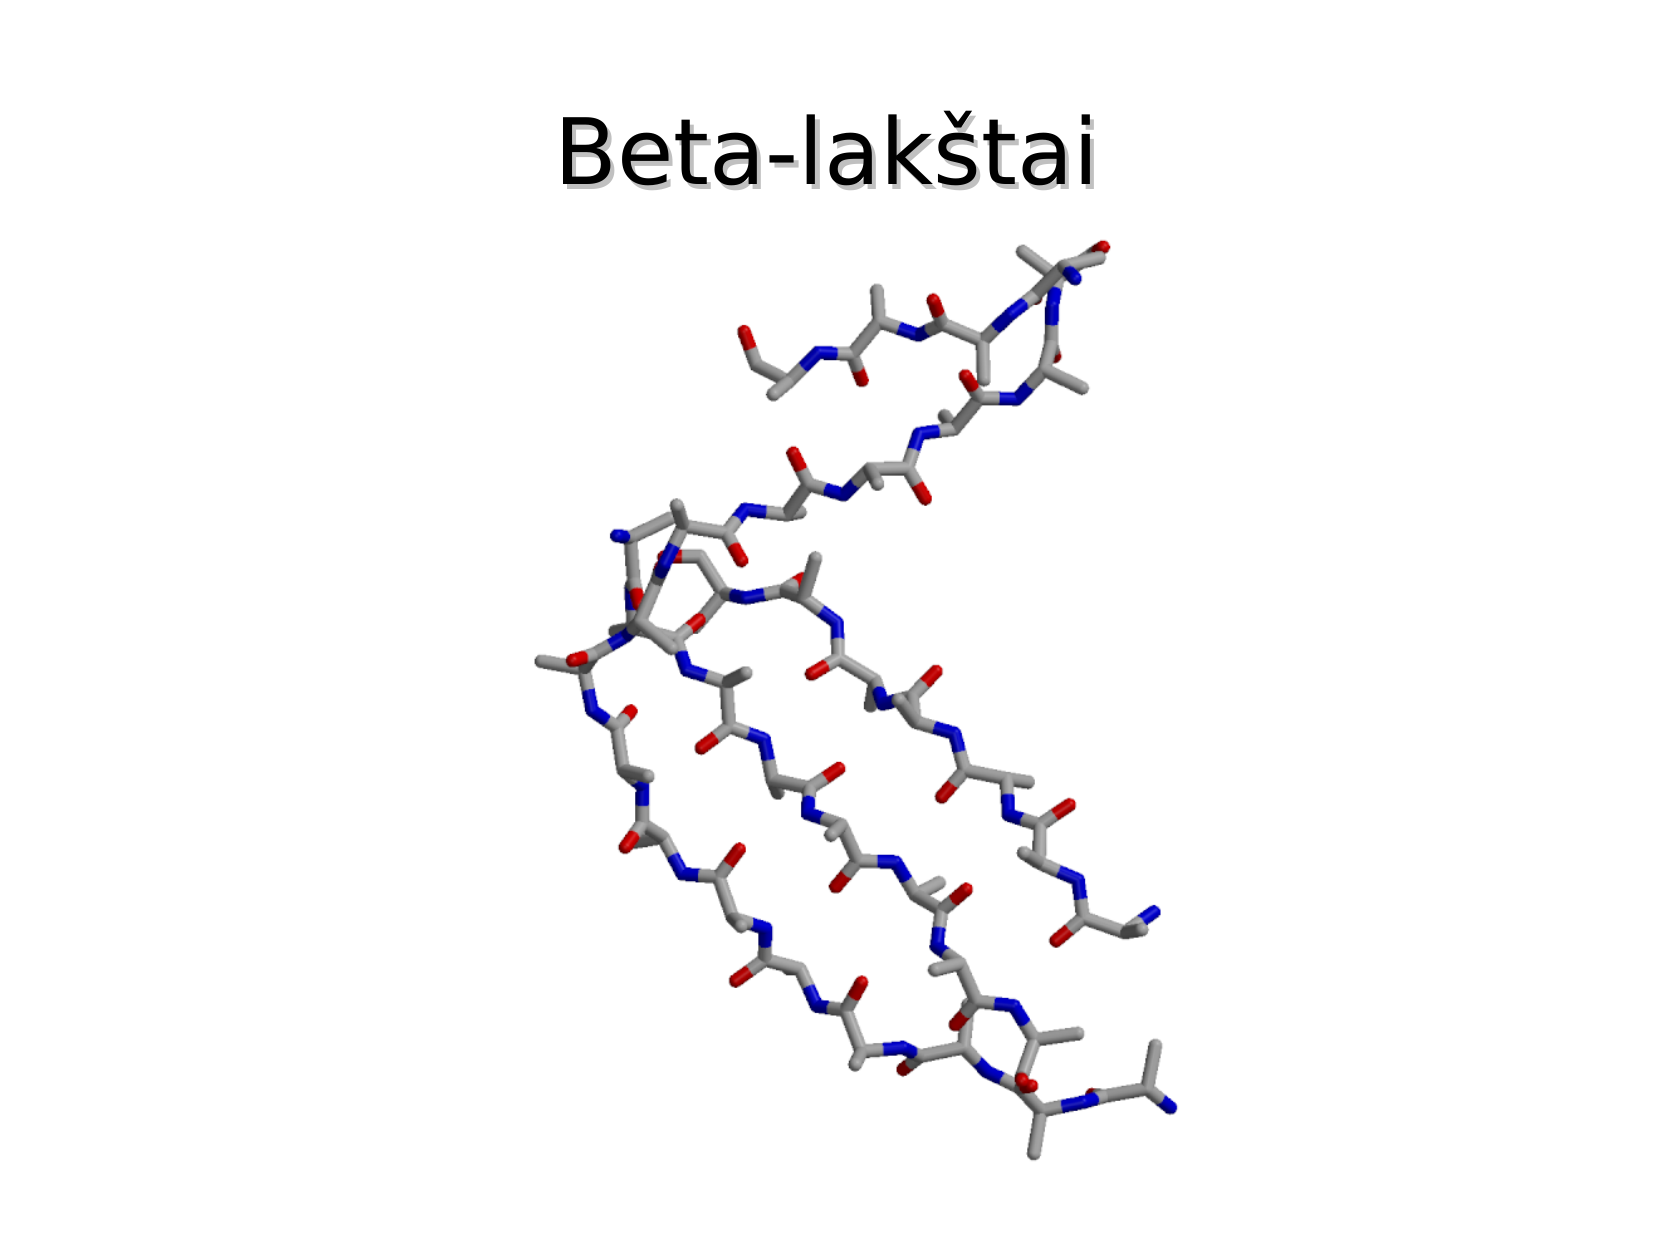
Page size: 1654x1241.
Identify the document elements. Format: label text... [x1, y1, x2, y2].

title Beta-lakštai [82, 56, 1571, 250]
picture [531, 236, 1182, 1165]
